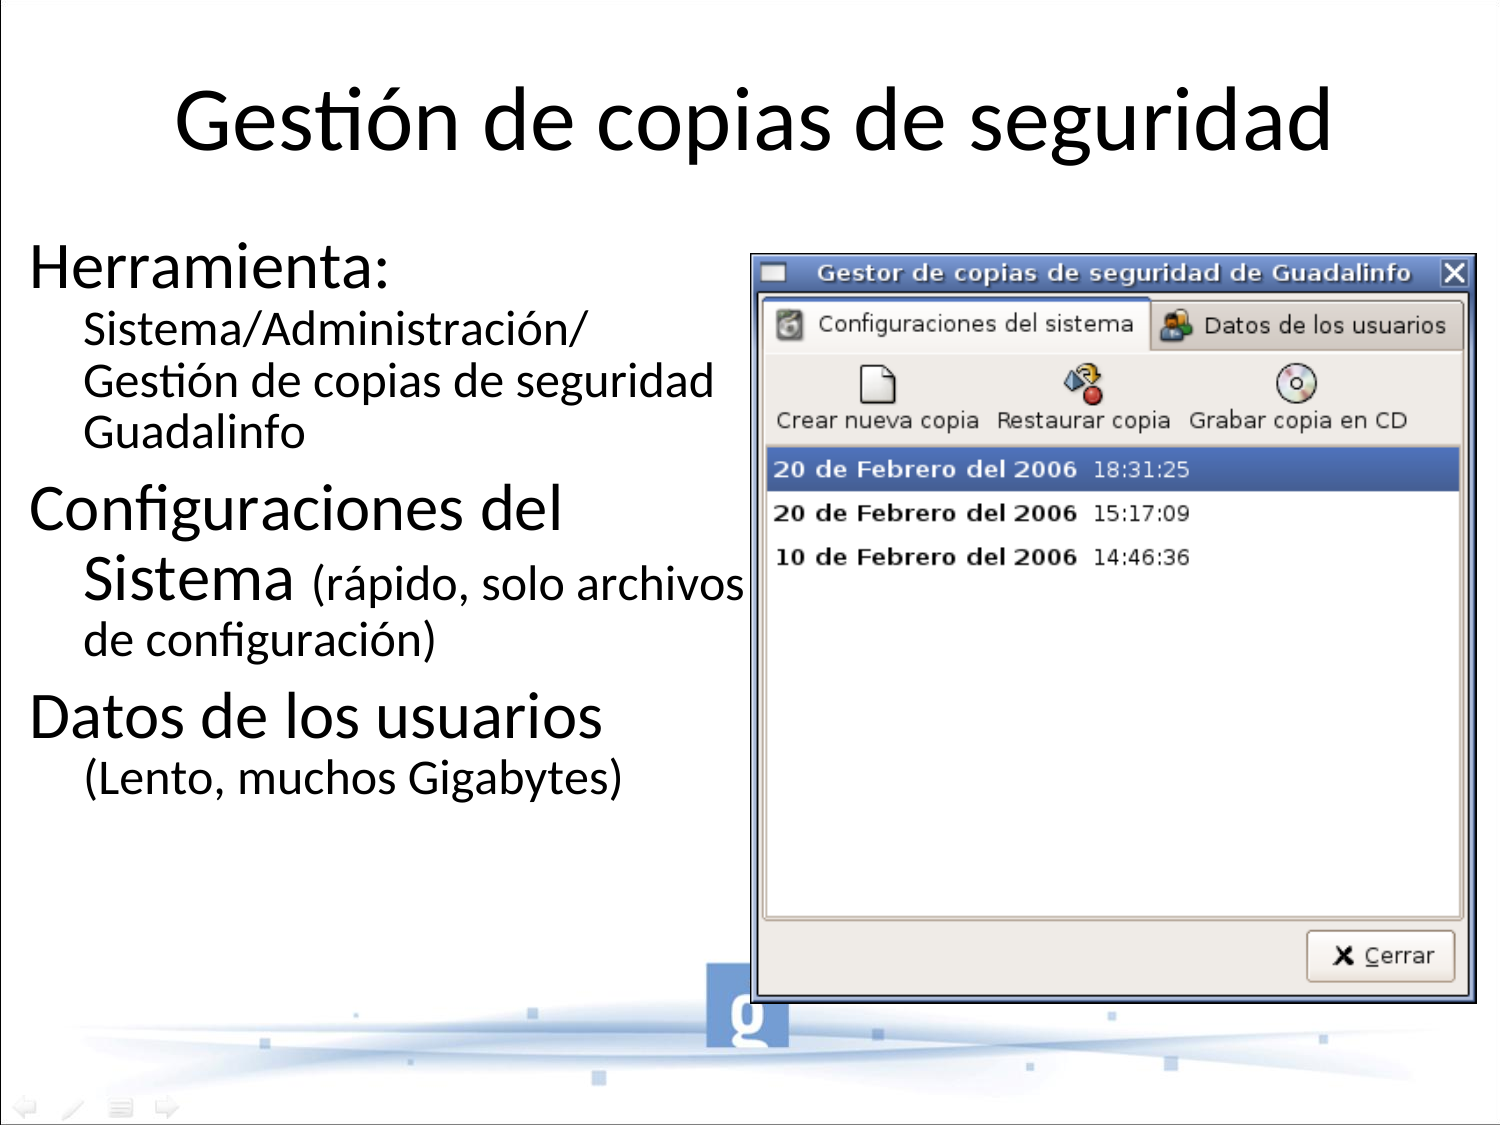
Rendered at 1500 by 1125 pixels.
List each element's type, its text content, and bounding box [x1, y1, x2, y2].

title Gestión de copias de seguridad [11, 29, 1500, 222]
list Herramienta: Sistema/Administración/ Gestión de copias de seguridad Guadalinfo Configuraciones del Sistema (rápido, solo archivos de configuración) Datos de los usuarios (Lento, muchos Gigabytes) [29, 236, 756, 1055]
picture [0, 0, 1500, 1125]
